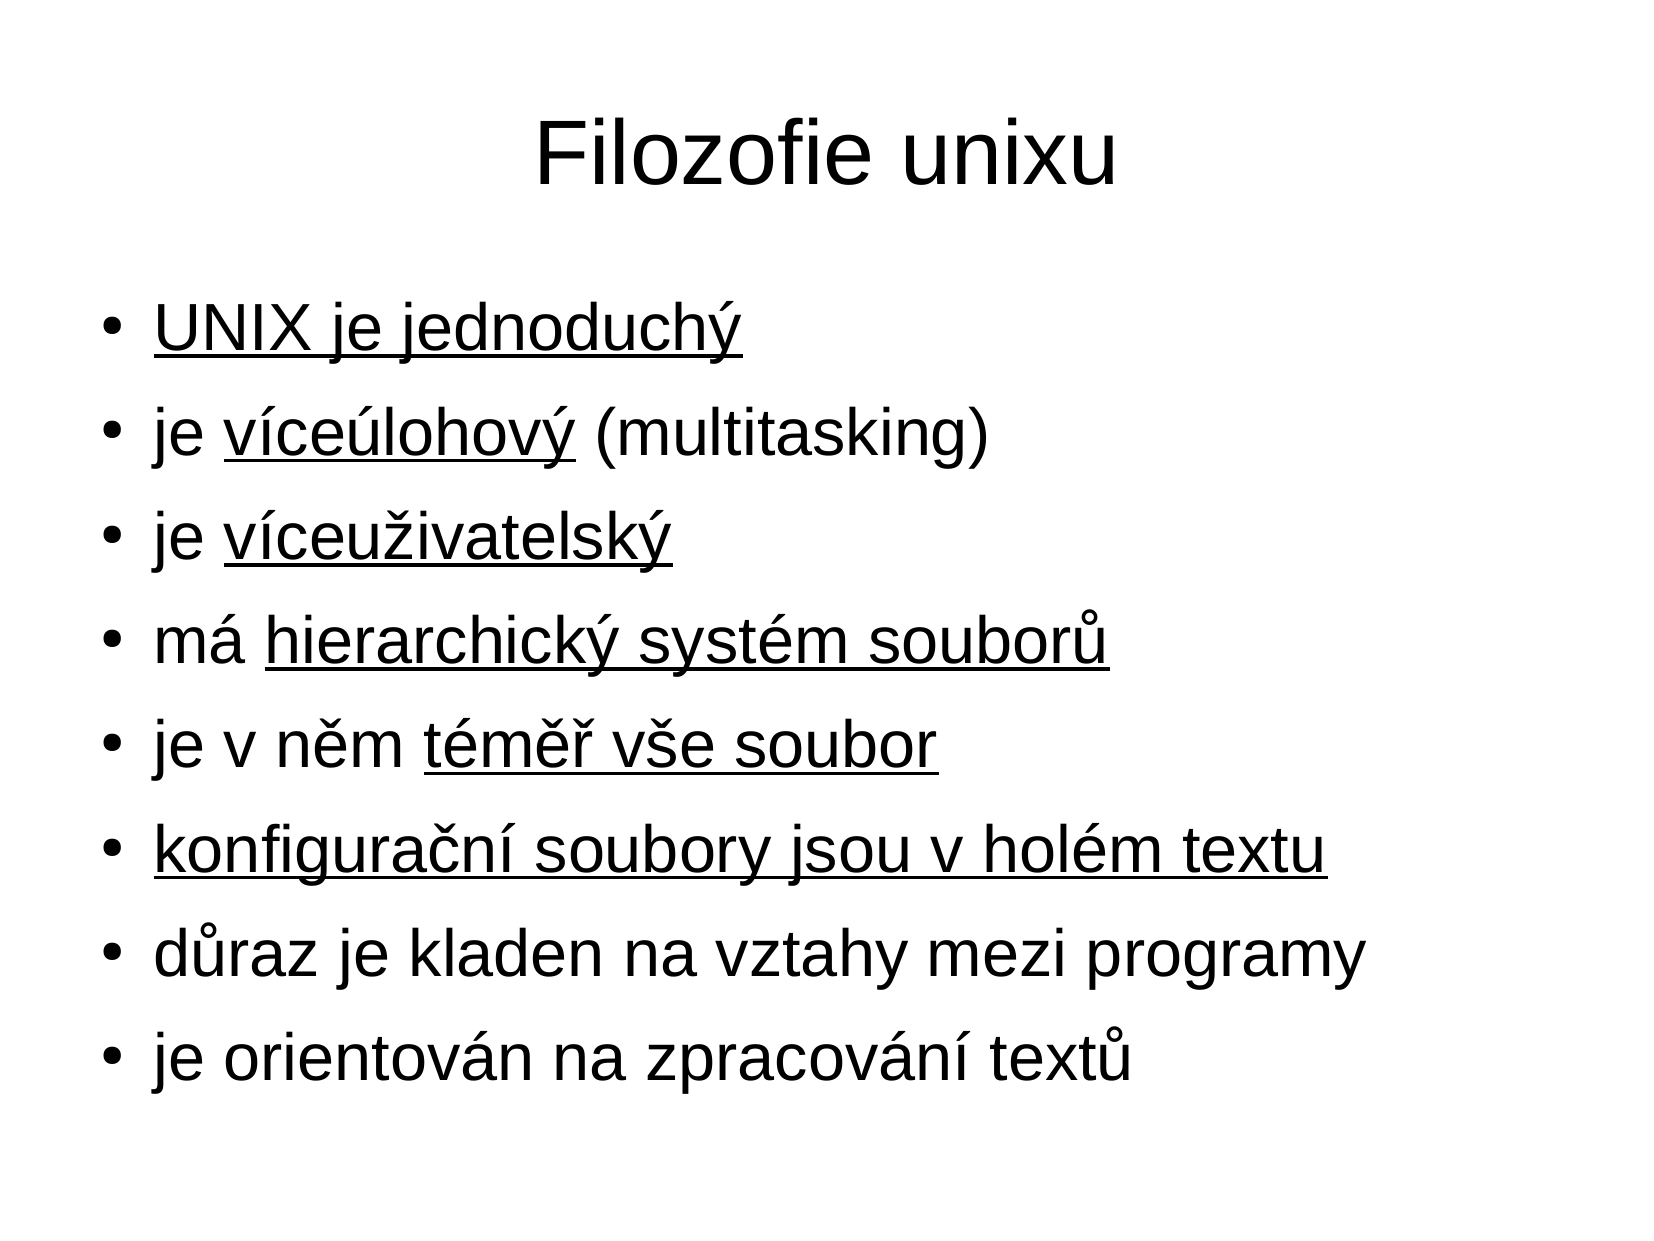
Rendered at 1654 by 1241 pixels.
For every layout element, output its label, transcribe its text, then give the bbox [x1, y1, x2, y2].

list UNIX je jednoduchý je víceúlohový (multitasking) je víceuživatelský má hierarchický systém souborů je v něm téměř vše soubor konfigurační soubory jsou v holém textu důraz je kladen na vztahy mezi programy je orientován na zpracování textů [82, 290, 1571, 1096]
title Filozofie unixu [82, 56, 1571, 250]
